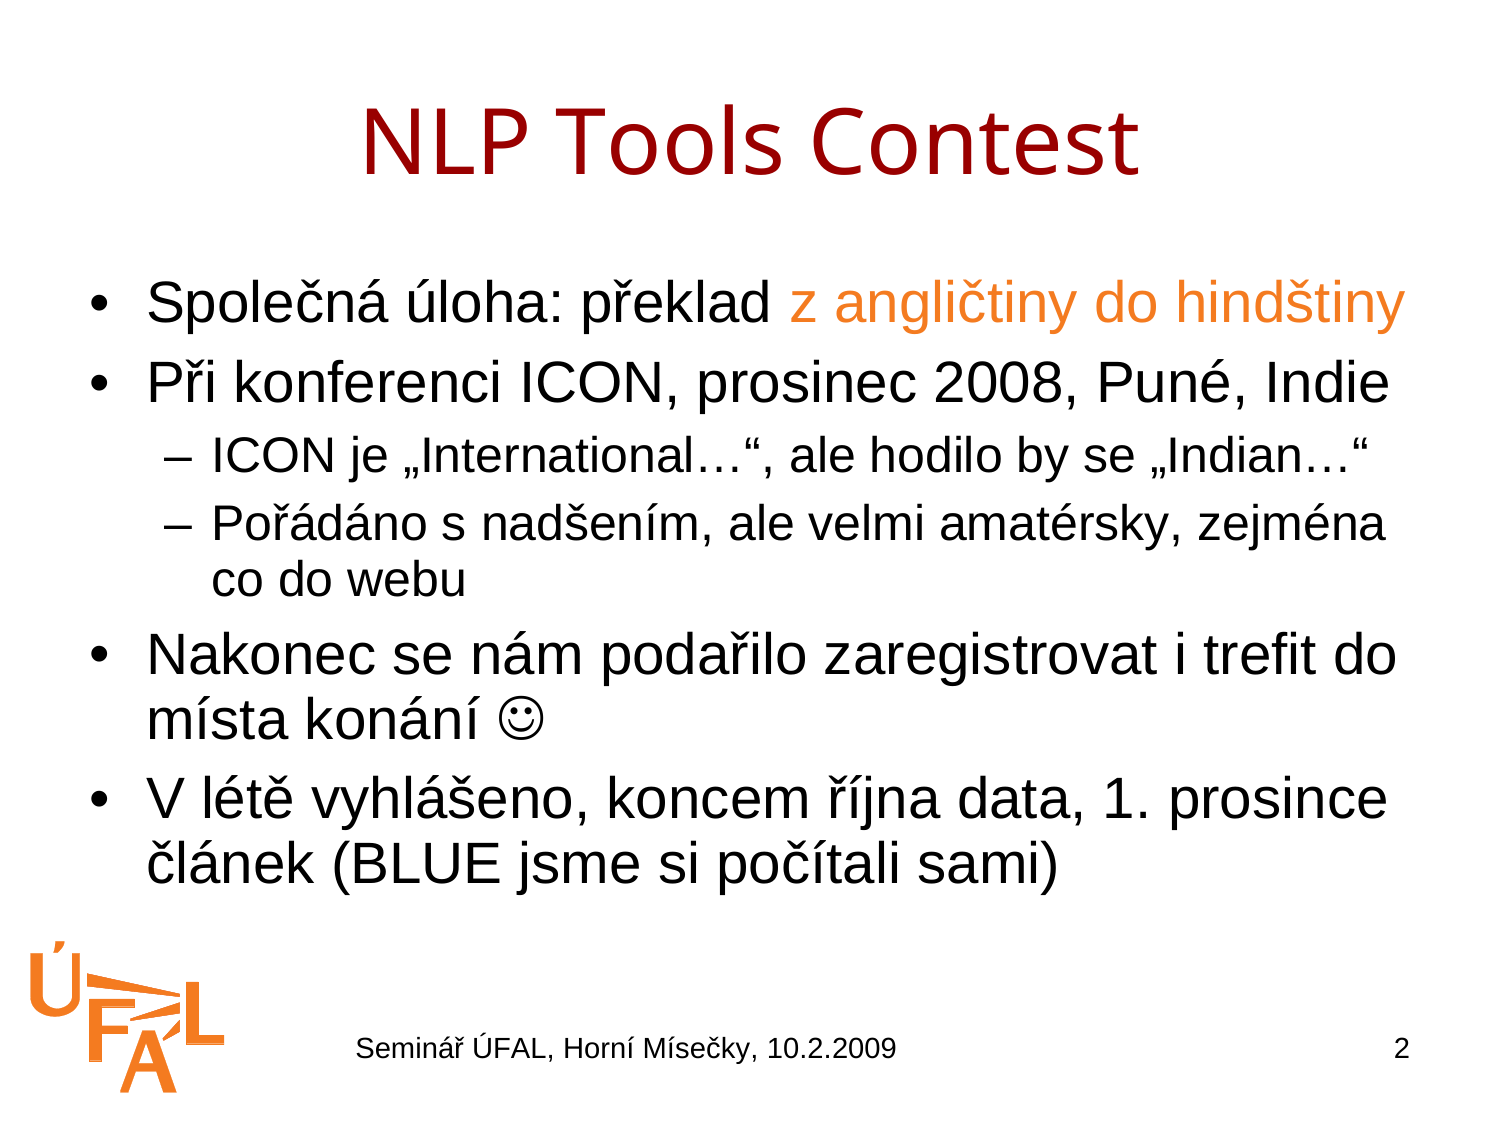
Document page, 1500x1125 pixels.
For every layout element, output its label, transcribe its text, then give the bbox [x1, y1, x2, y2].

title NLP Tools Contest [75, 45, 1426, 233]
list Společná úloha: překlad z angličtiny do hindštiny Při konferenci ICON, prosinec 2008, Puné, Indie ICON je „International…“, ale hodilo by se „Indian…“ Pořádáno s nadšením, ale velmi amatérsky, zejména co do webu Nakonec se nám podařilo zaregistrovat i trefit do místa konání  V létě vyhlášeno, koncem října data, 1. prosince článek (BLUE jsme si počítali sami) [75, 262, 1426, 1006]
